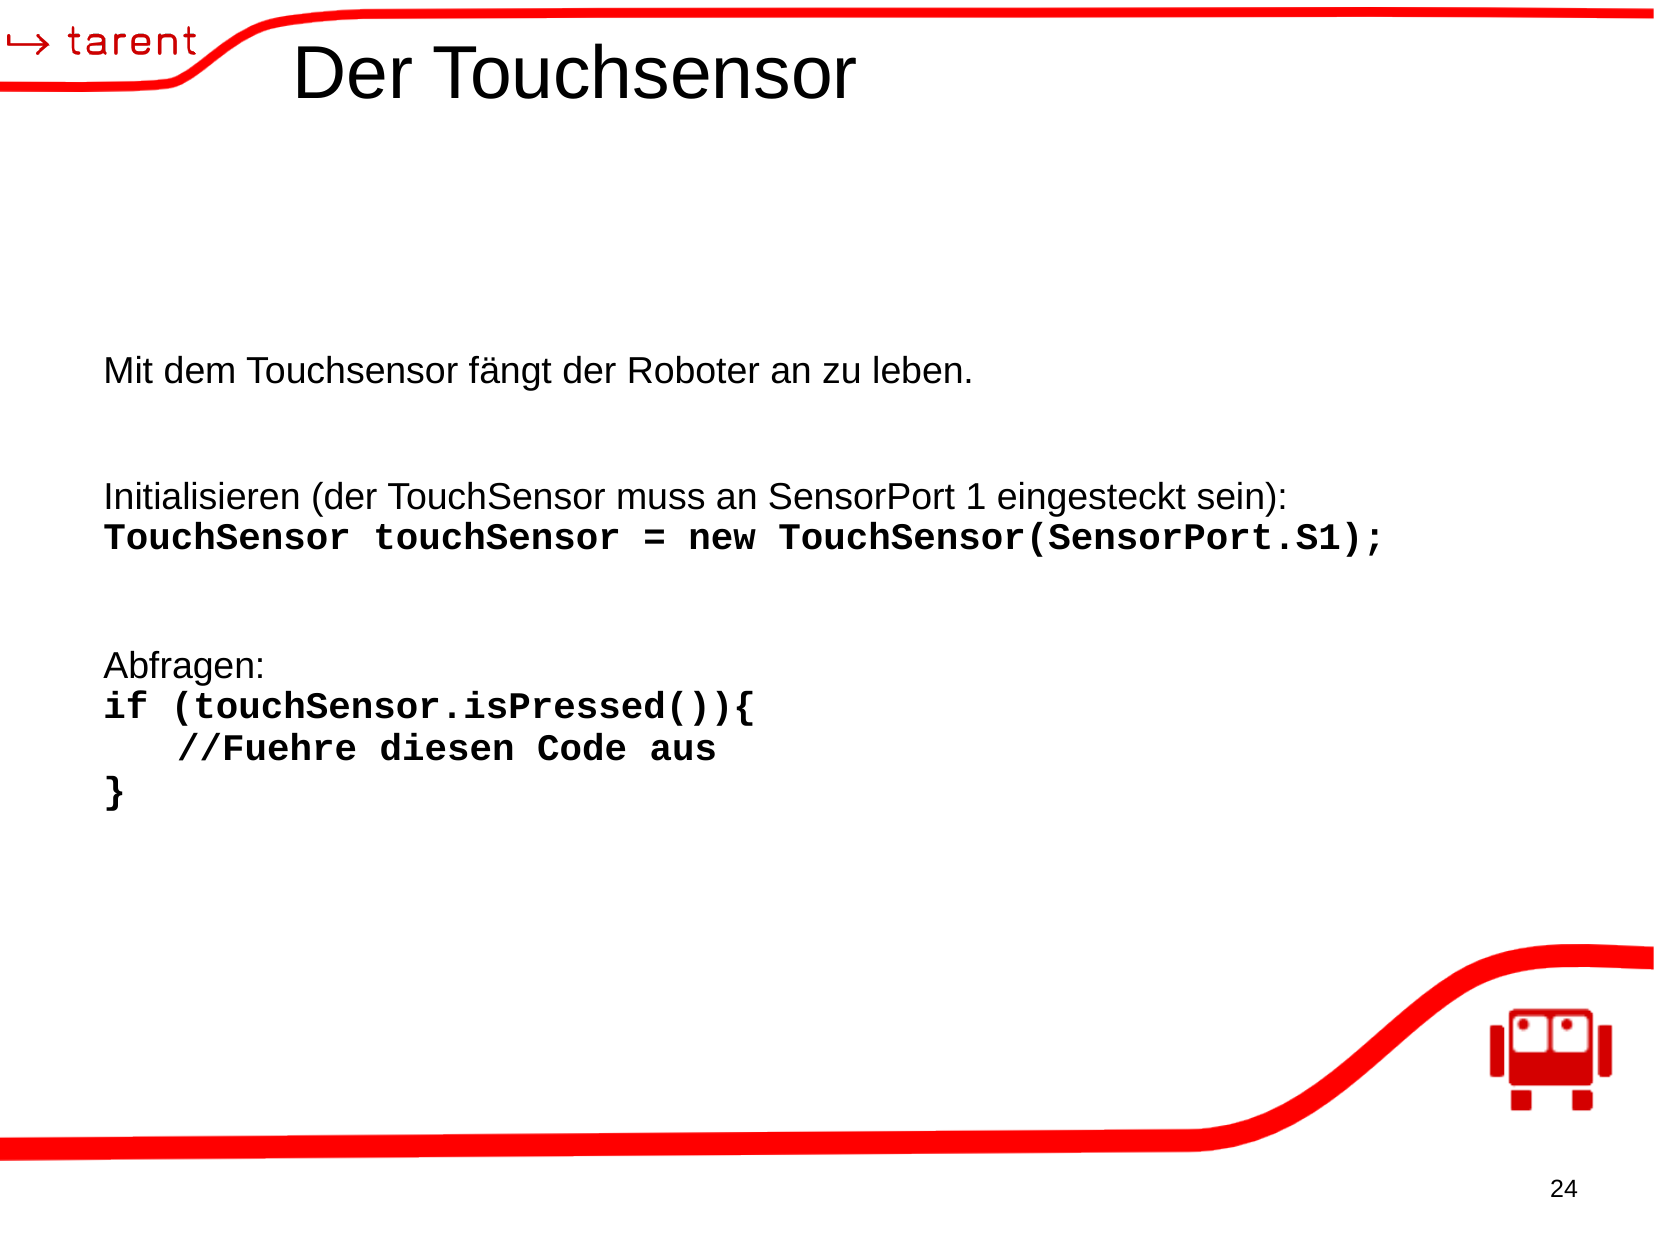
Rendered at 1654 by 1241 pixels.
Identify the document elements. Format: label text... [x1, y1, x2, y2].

picture [0, 7, 1654, 92]
text_box Mit dem Touchsensor fängt der Roboter an zu leben. Initialisieren (der TouchSensor muss an SensorPort 1 eingesteckt sein): TouchSensor touchSensor = new TouchSensor(SensorPort.S1); Abfragen: if (touchSensor.isPressed()){ //Fuehre diesen Code aus } [88, 342, 1418, 822]
picture [0, 944, 1654, 1161]
text_box Der Touchsensor [277, 23, 1654, 142]
